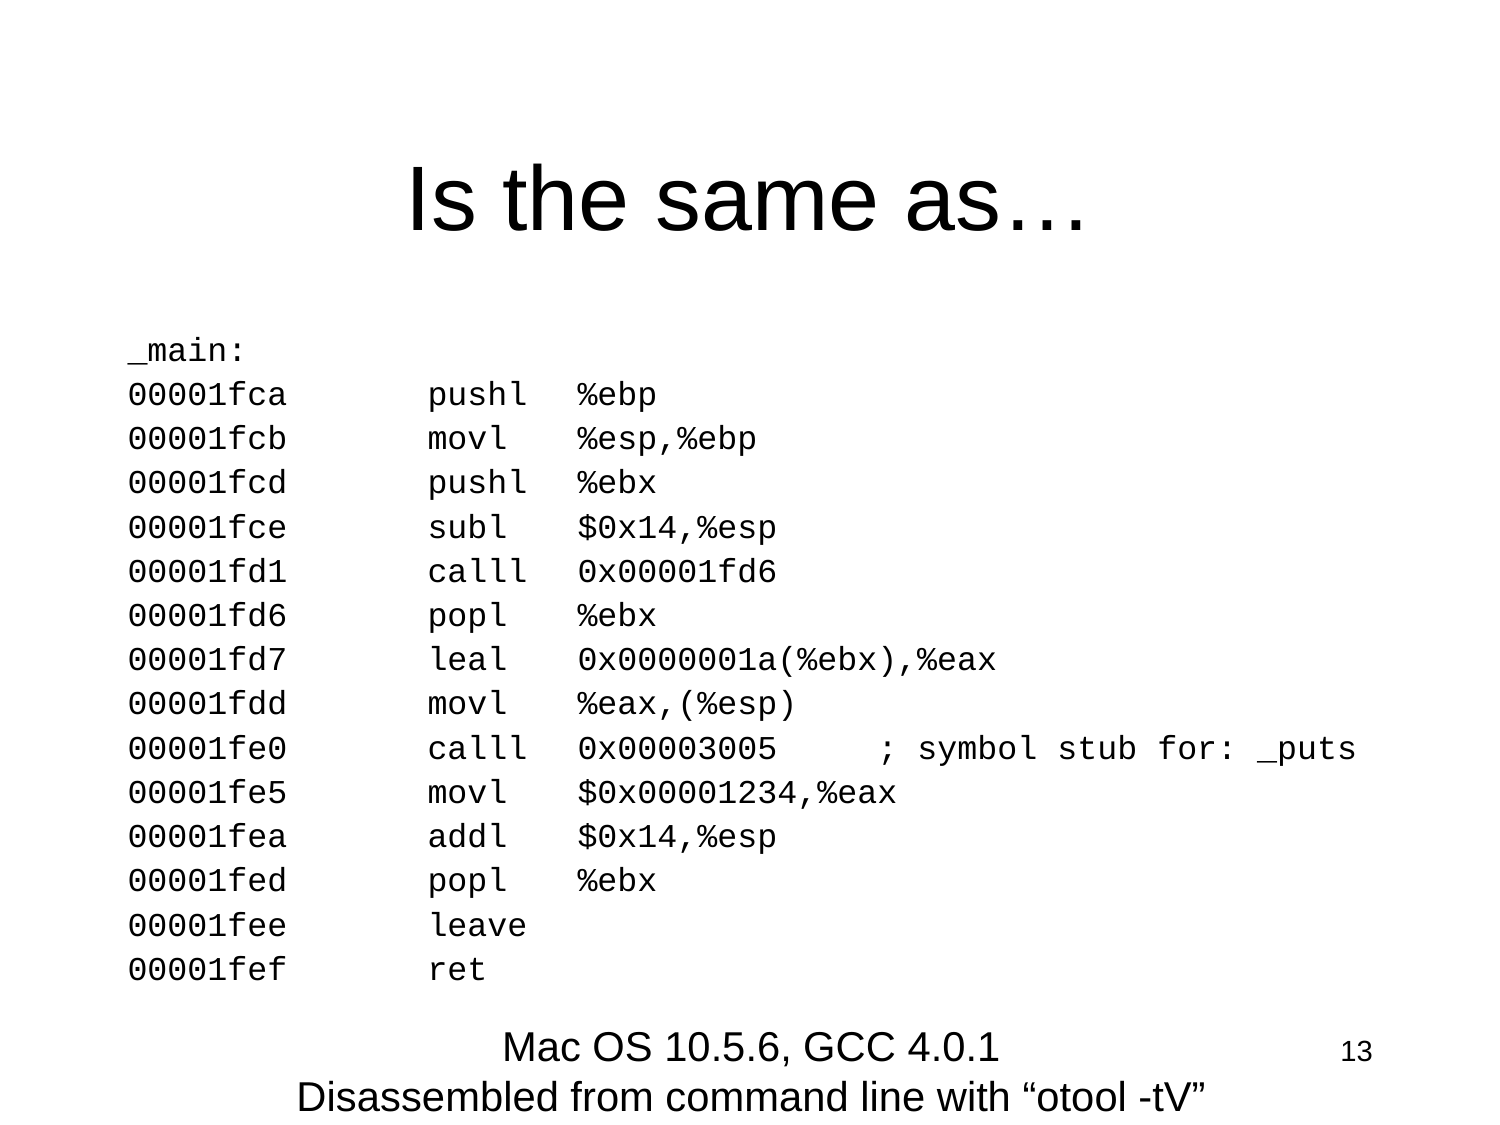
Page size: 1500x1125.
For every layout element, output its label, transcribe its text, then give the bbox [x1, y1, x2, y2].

title Is the same as… [112, 99, 1388, 288]
text_box Mac OS 10.5.6, GCC 4.0.1 Disassembled from command line with “otool -tV” [281, 1012, 1222, 1125]
text_box <number> [1222, 1025, 1388, 1101]
list _main: 00001fca pushl %ebp 00001fcb movl %esp,%ebp 00001fcd pushl %ebx 00001fce subl $0x14,%esp 00001fd1 calll 0x00001fd6 00001fd6 popl %ebx 00001fd7 leal 0x0000001a(%ebx),%eax 00001fdd movl %eax,(%esp) 00001fe0 calll 0x00003005 ; symbol stub for: _puts 00001fe5 movl $0x00001234,%eax 00001fea addl $0x14,%esp 00001fed popl %ebx 00001fee leave 00001fef ret [112, 324, 1388, 1001]
